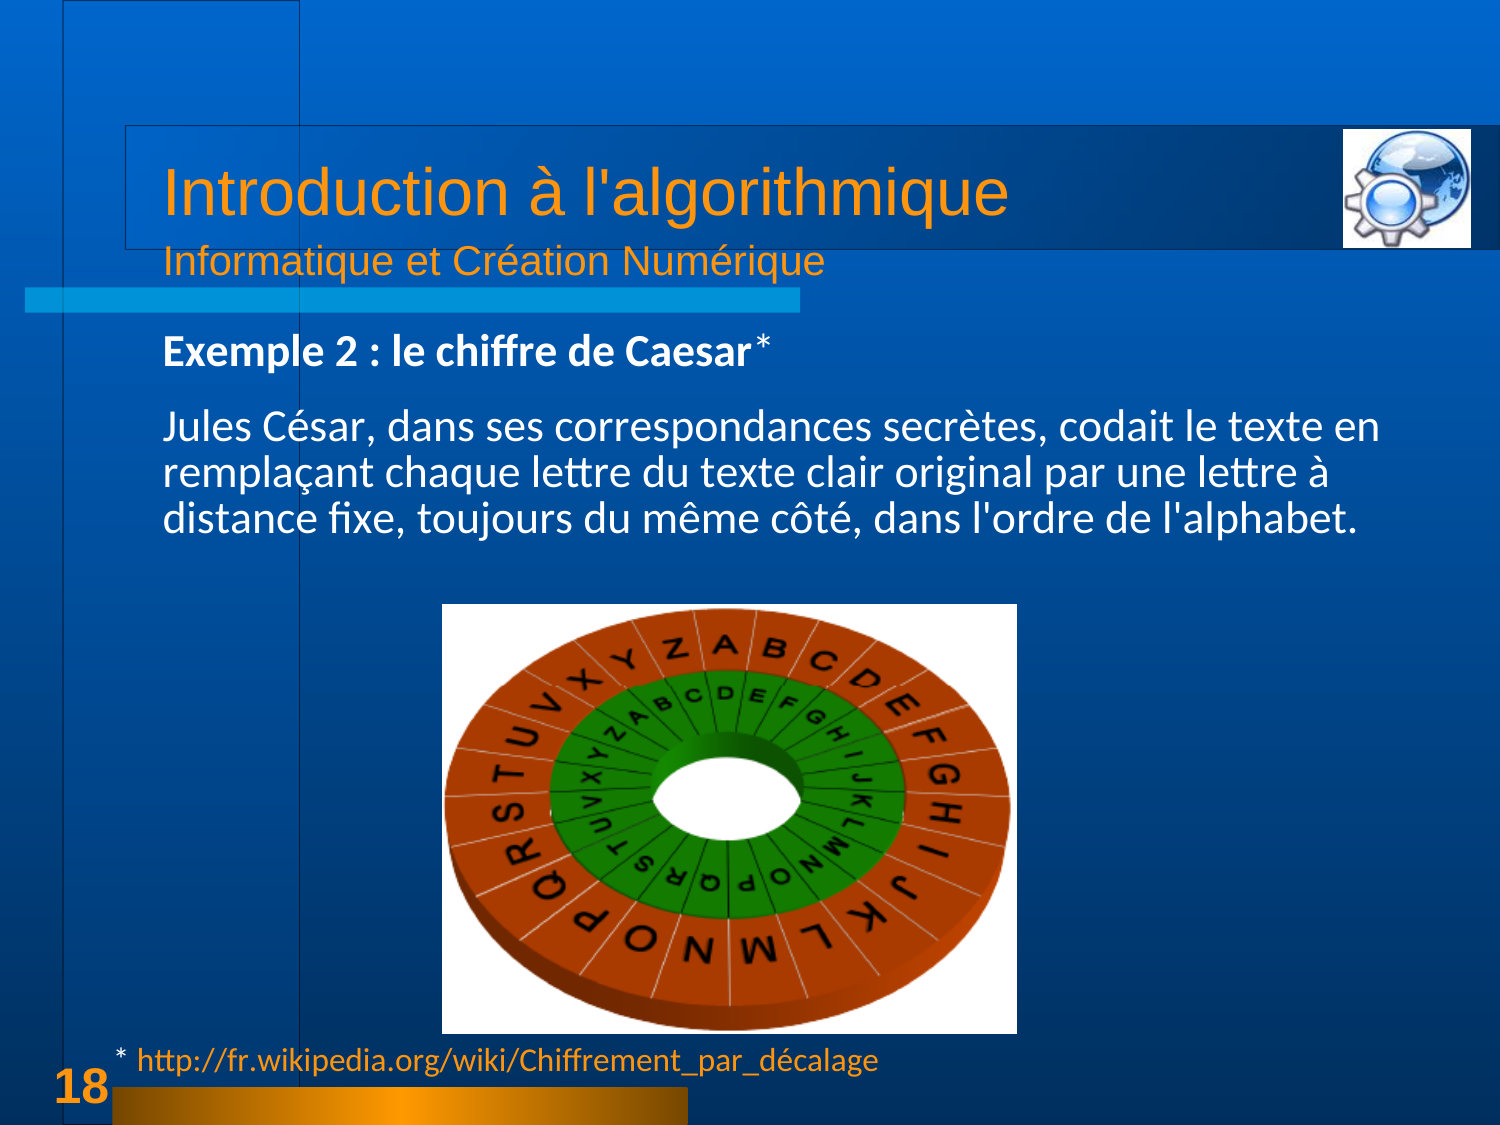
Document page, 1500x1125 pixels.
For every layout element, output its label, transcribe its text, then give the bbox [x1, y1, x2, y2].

picture [442, 604, 1017, 1034]
text_box * http://fr.wikipedia.org/wiki/Chiffrement_par_décalage [98, 1039, 1152, 1095]
picture [1343, 129, 1471, 248]
text_box Exemple 2 : le chiffre de Caesar* Jules César, dans ses correspondances secrètes, codait le texte en remplaçant chaque lettre du texte clair original par une lettre à distance fixe, toujours du même côté, dans l'ordre de l'alphabet. [147, 324, 1418, 614]
